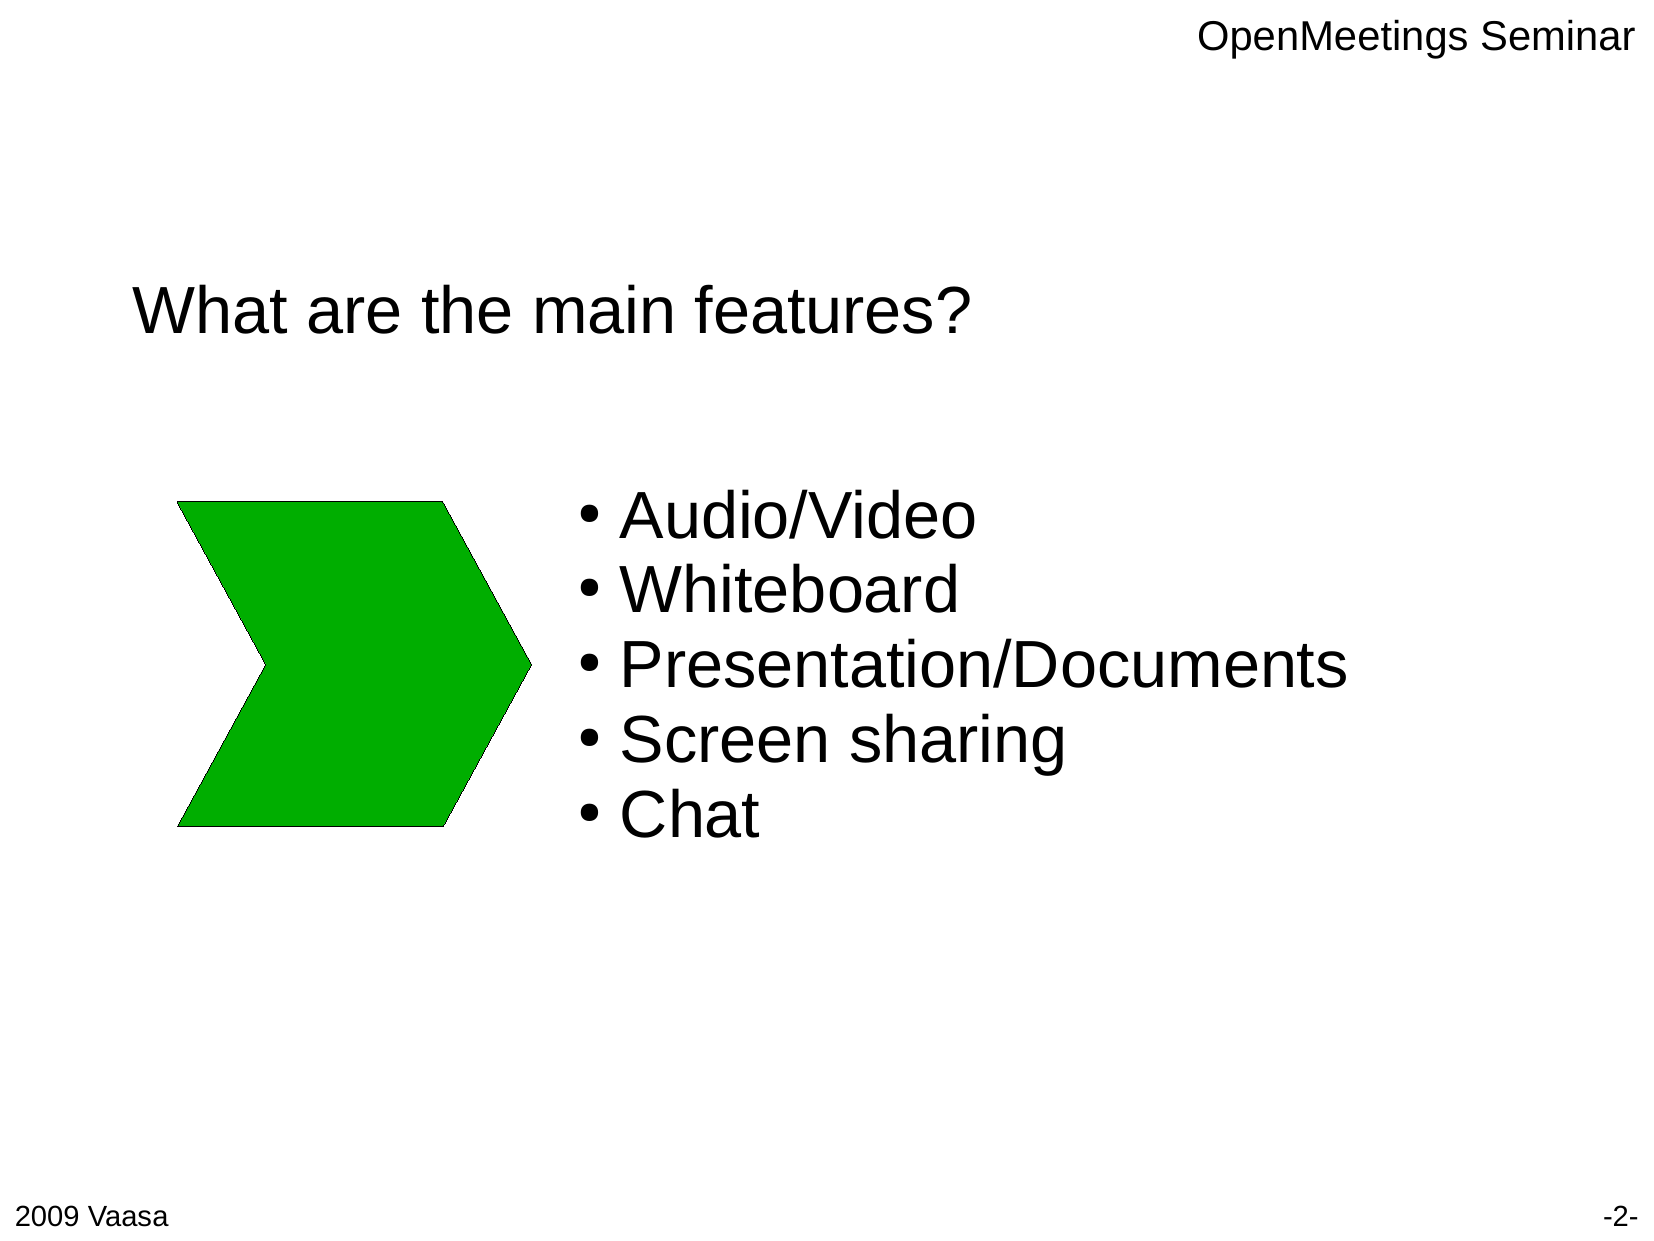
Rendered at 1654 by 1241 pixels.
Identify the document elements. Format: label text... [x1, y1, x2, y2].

title OpenMeetings Seminar [915, 5, 1636, 65]
text_box What are the main features? [118, 265, 1447, 356]
text_box [177, 501, 532, 827]
text_box -2- [1181, 1192, 1654, 1241]
text_box Audio/Video Whiteboard Presentation/Documents Screen sharing Chat [562, 470, 1365, 858]
text_box 2009 Vaasa [0, 1192, 473, 1241]
